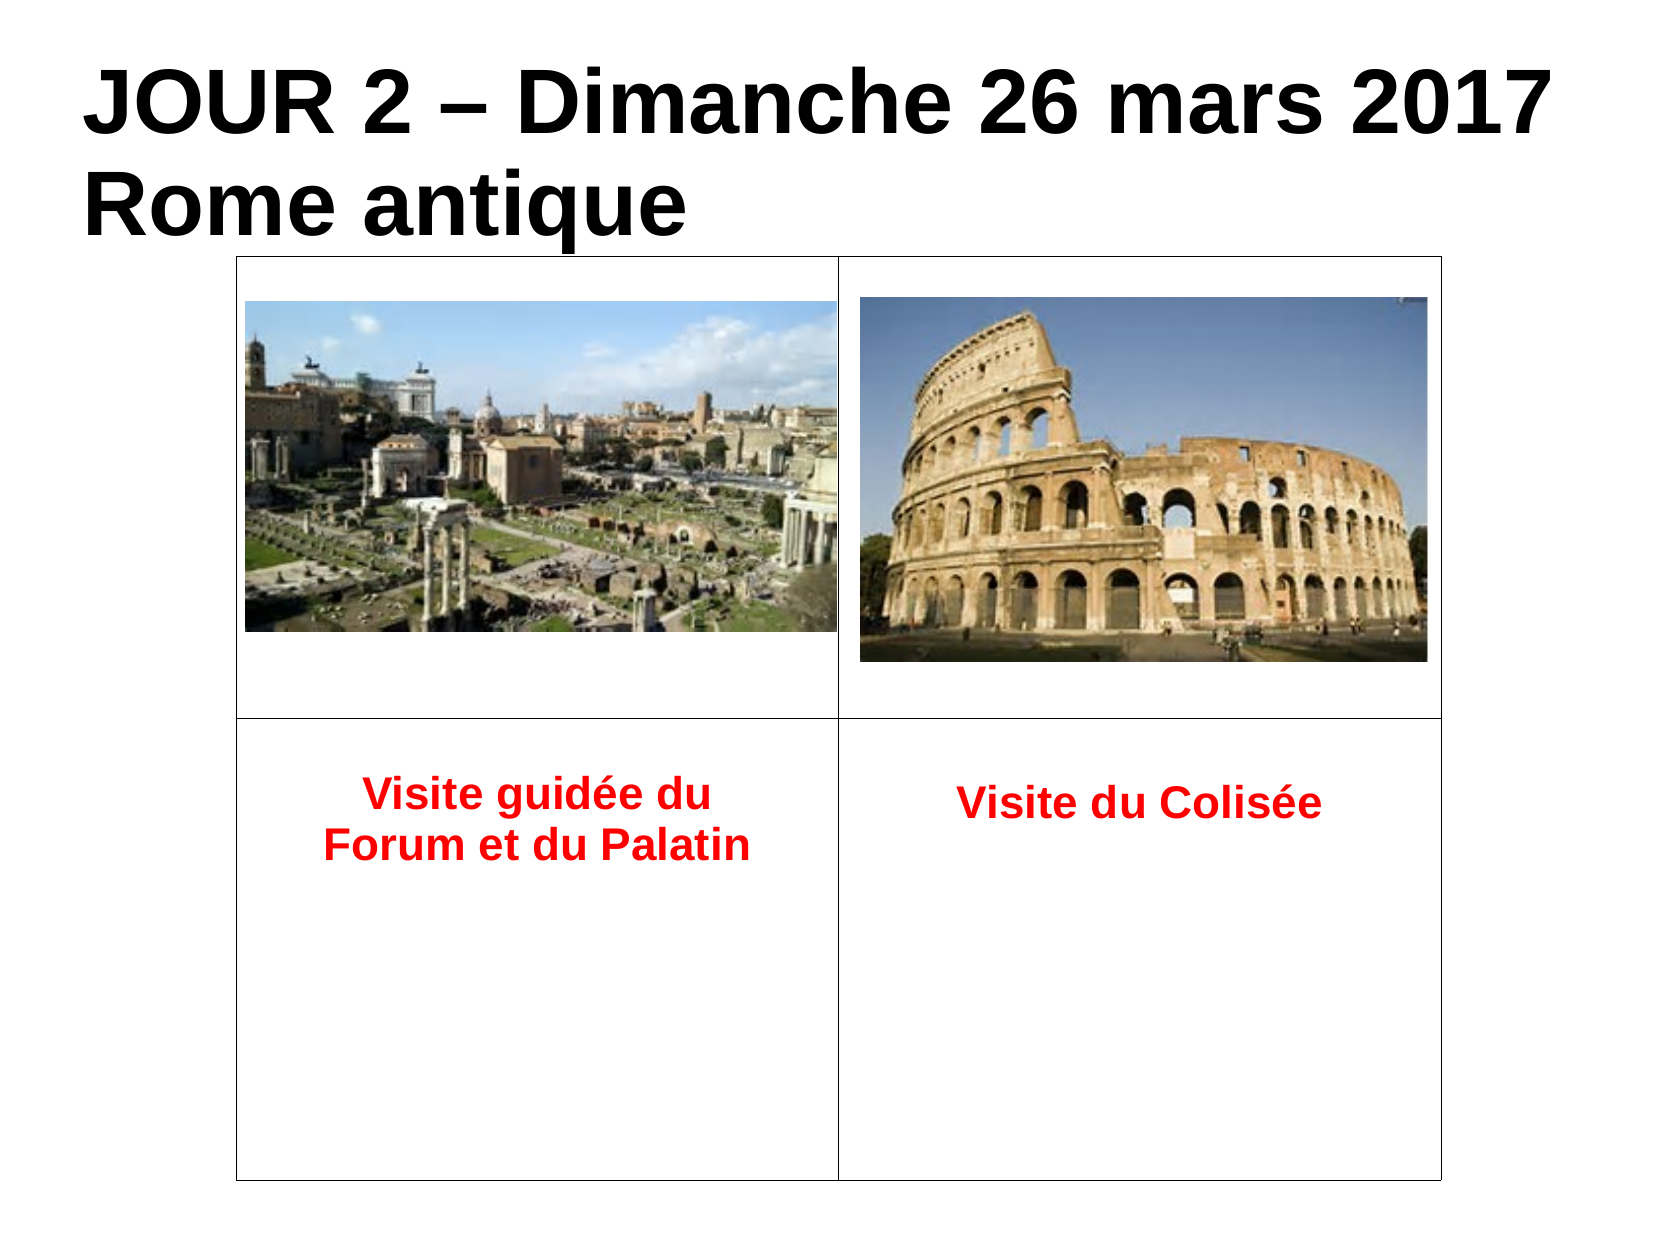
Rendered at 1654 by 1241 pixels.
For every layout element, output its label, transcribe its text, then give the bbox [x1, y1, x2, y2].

title JOUR 2 – Dimanche 26 mars 2017 Rome antique [82, 49, 1571, 257]
table_header [237, 257, 838, 718]
table_cell Visite du Colisée [839, 719, 1441, 1180]
table_header [839, 257, 1441, 718]
picture [860, 297, 1430, 662]
table_cell Visite guidée du Forum et du Palatin [237, 719, 838, 1180]
picture [245, 301, 837, 632]
